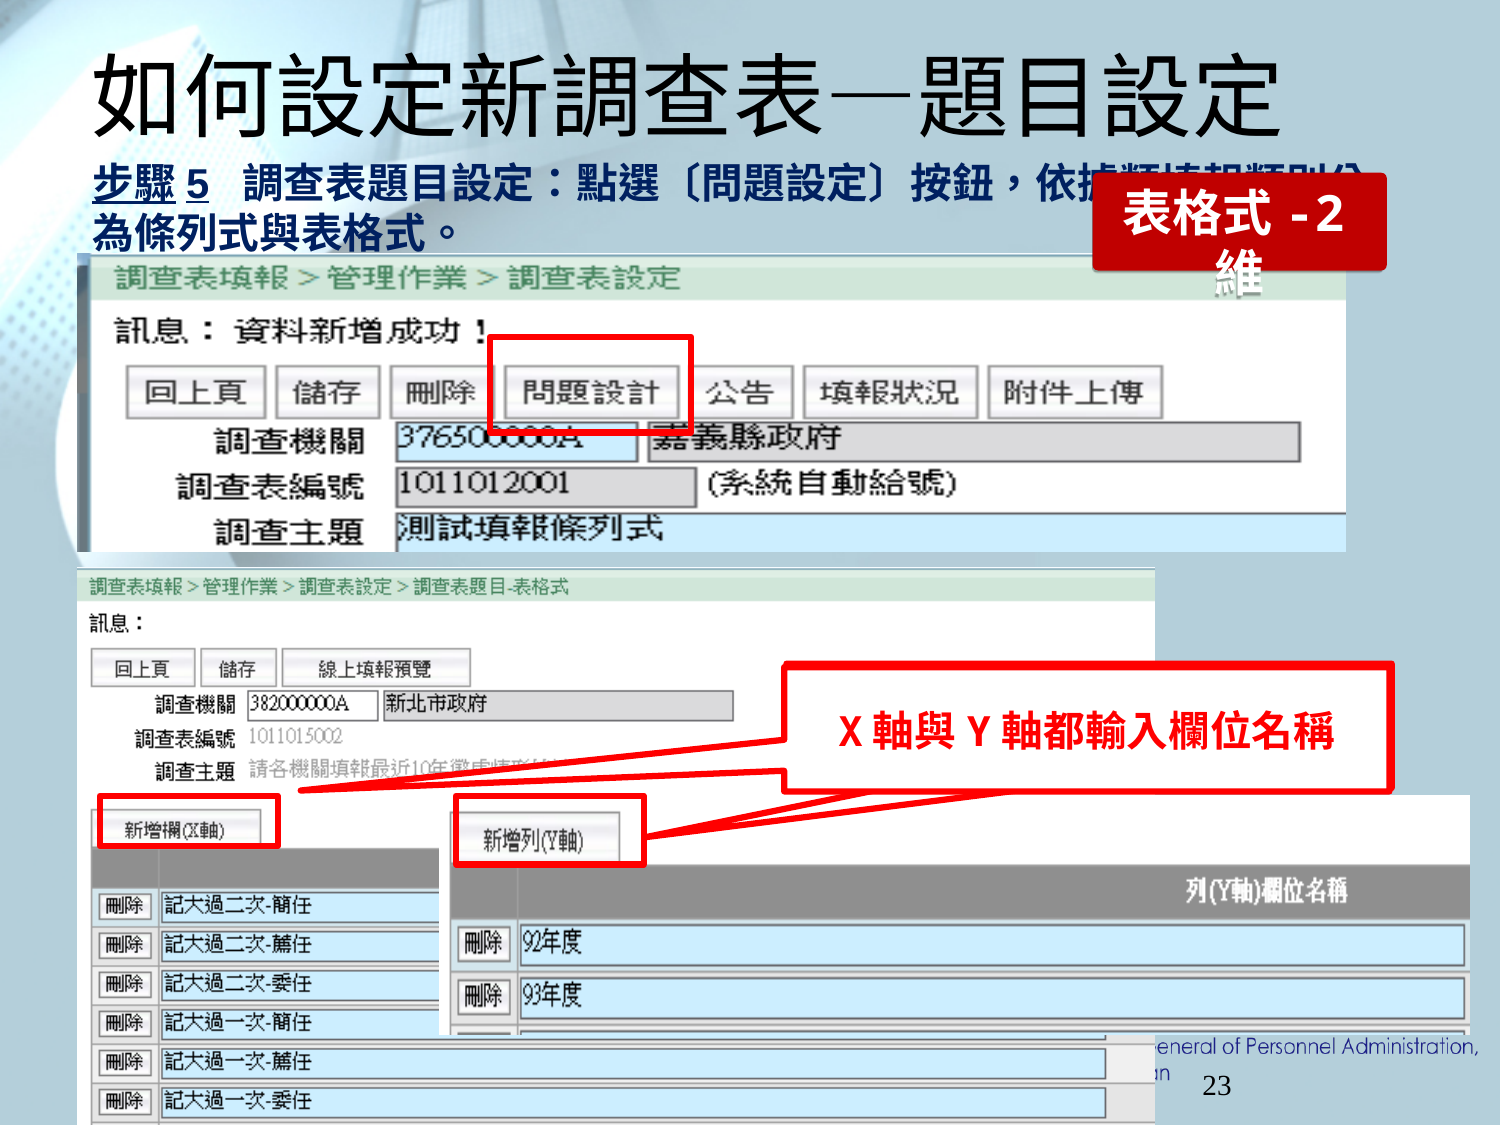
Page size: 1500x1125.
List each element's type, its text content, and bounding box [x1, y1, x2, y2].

picture [459, 799, 641, 861]
picture [77, 567, 1470, 1125]
text_box 表格式-2維 [1092, 172, 1387, 271]
text_box X軸與Y軸都輸入欄位名稱 [300, 667, 1390, 792]
text_box [1187, 1058, 1500, 1125]
text_box [786, 663, 1392, 788]
text_box [645, 792, 1006, 838]
picture [77, 253, 1346, 552]
title 如何設定新調查表—題目設定 [76, 31, 1471, 158]
text_box 步驟5 調查表題目設定：點選〔問題設定〕按鈕，依據類填報類別分為條列式與表格式。 [78, 149, 1389, 264]
